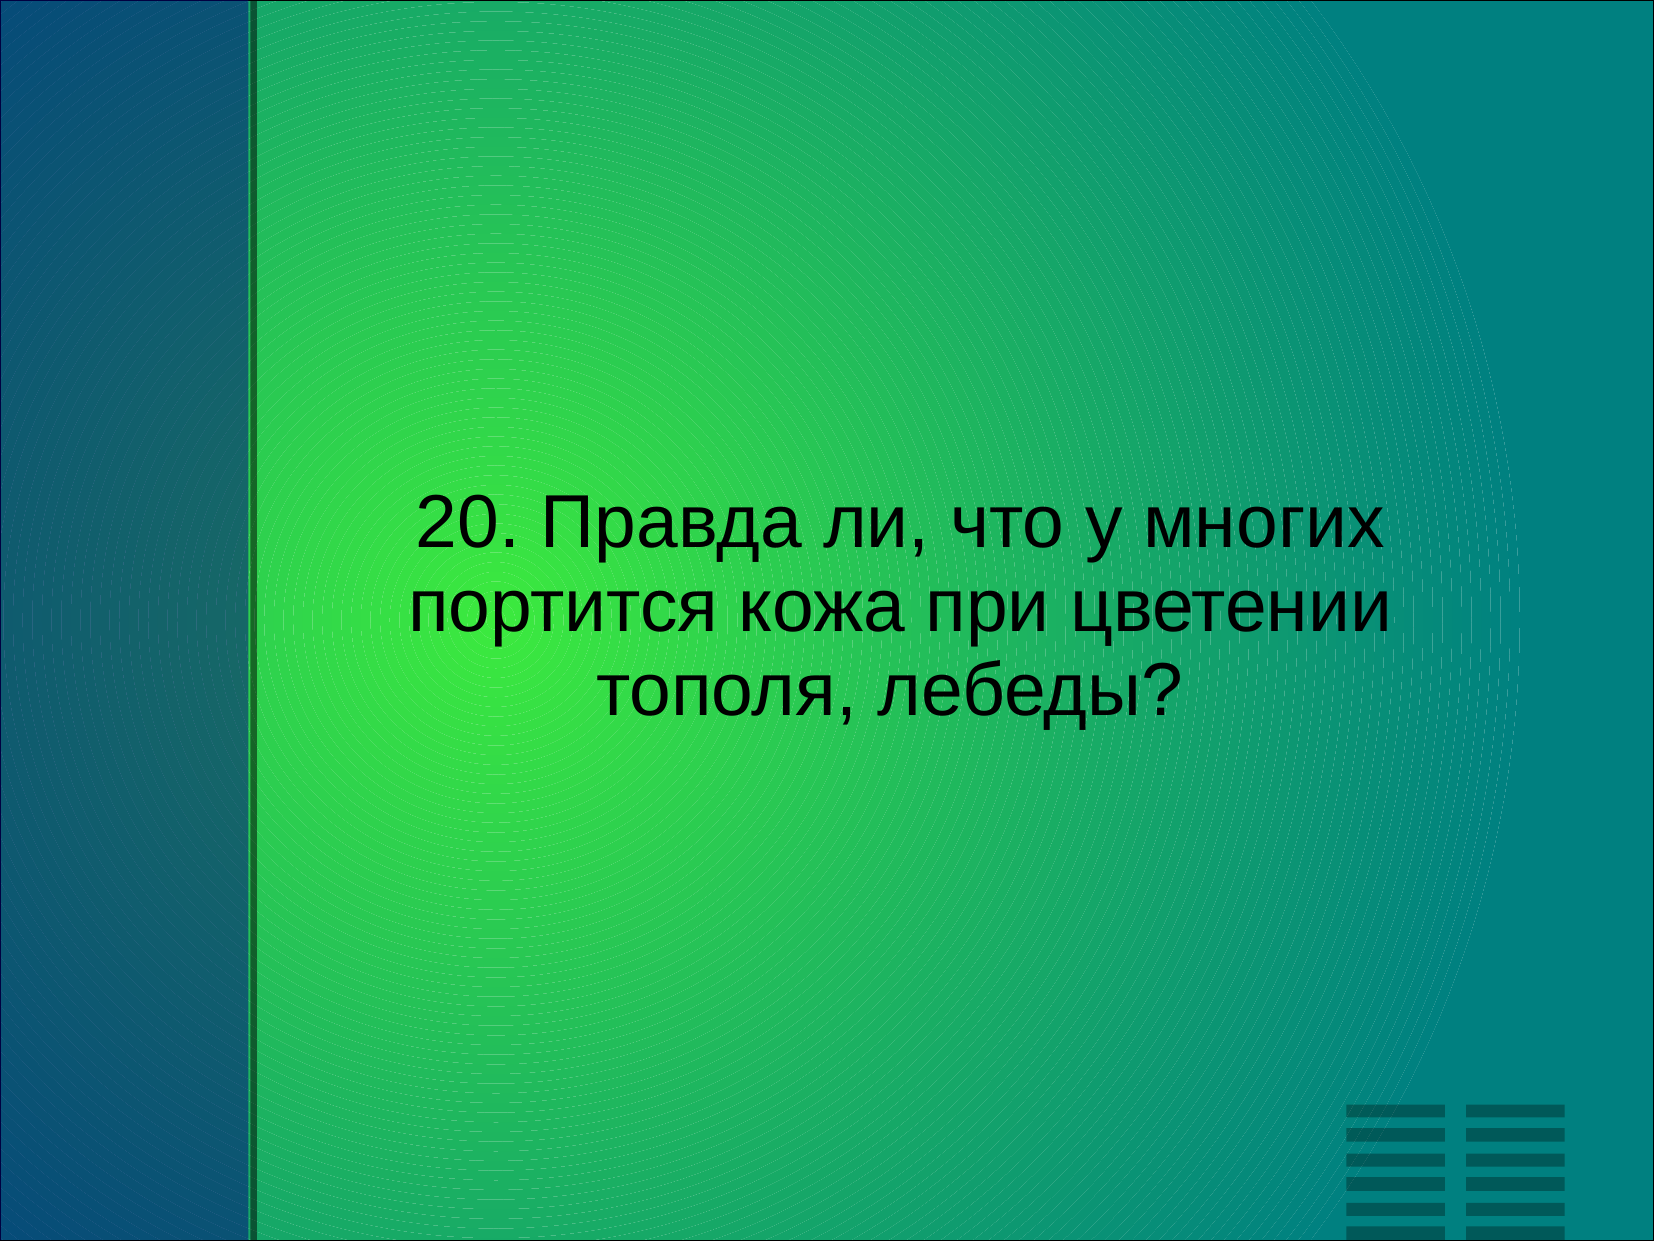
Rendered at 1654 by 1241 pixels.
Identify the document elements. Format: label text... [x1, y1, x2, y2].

text_box 20. Правда ли, что у многих портится кожа при цветении тополя, лебеды? [295, 472, 1506, 768]
